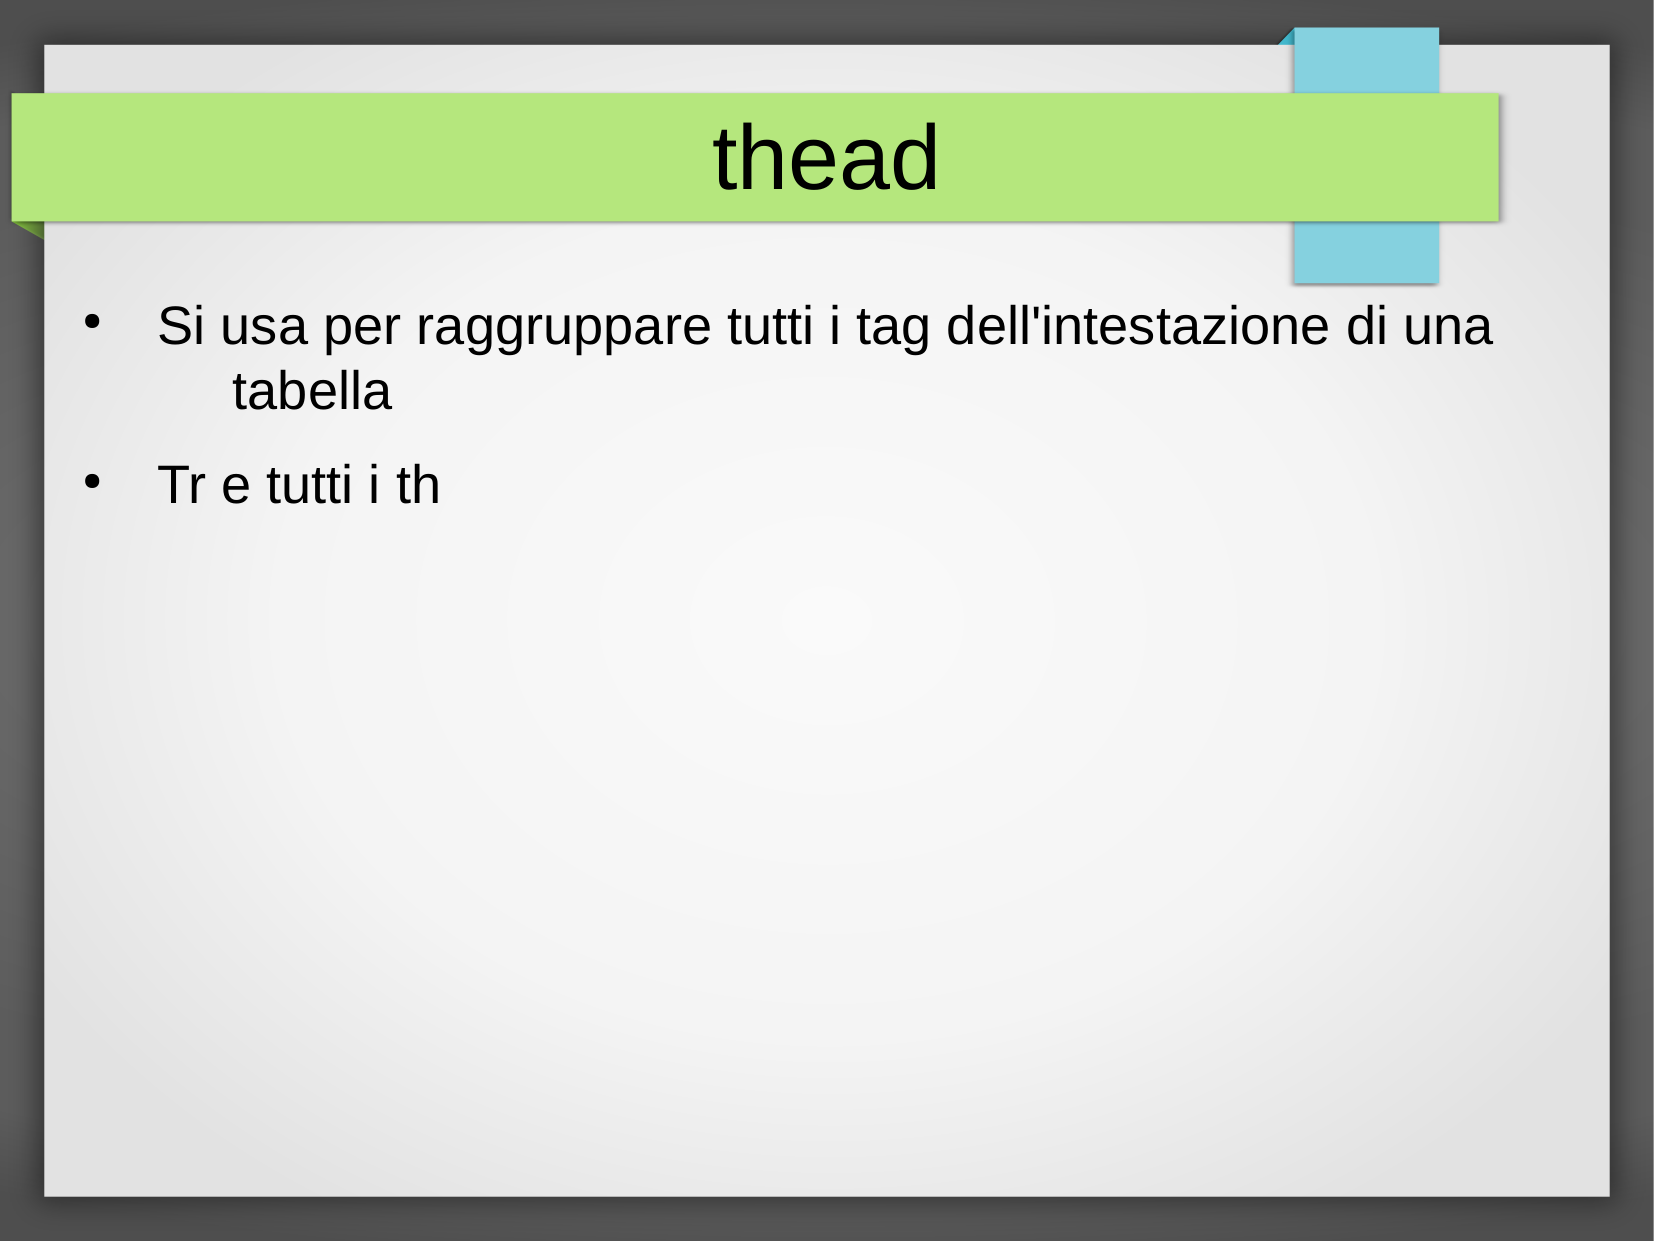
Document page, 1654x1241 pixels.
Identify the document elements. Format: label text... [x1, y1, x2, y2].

list Si usa per raggruppare tutti i tag dell'intestazione di una tabella Tr e tutti i th [82, 290, 1571, 1010]
picture [0, 0, 1654, 1241]
title thead [82, 49, 1571, 257]
